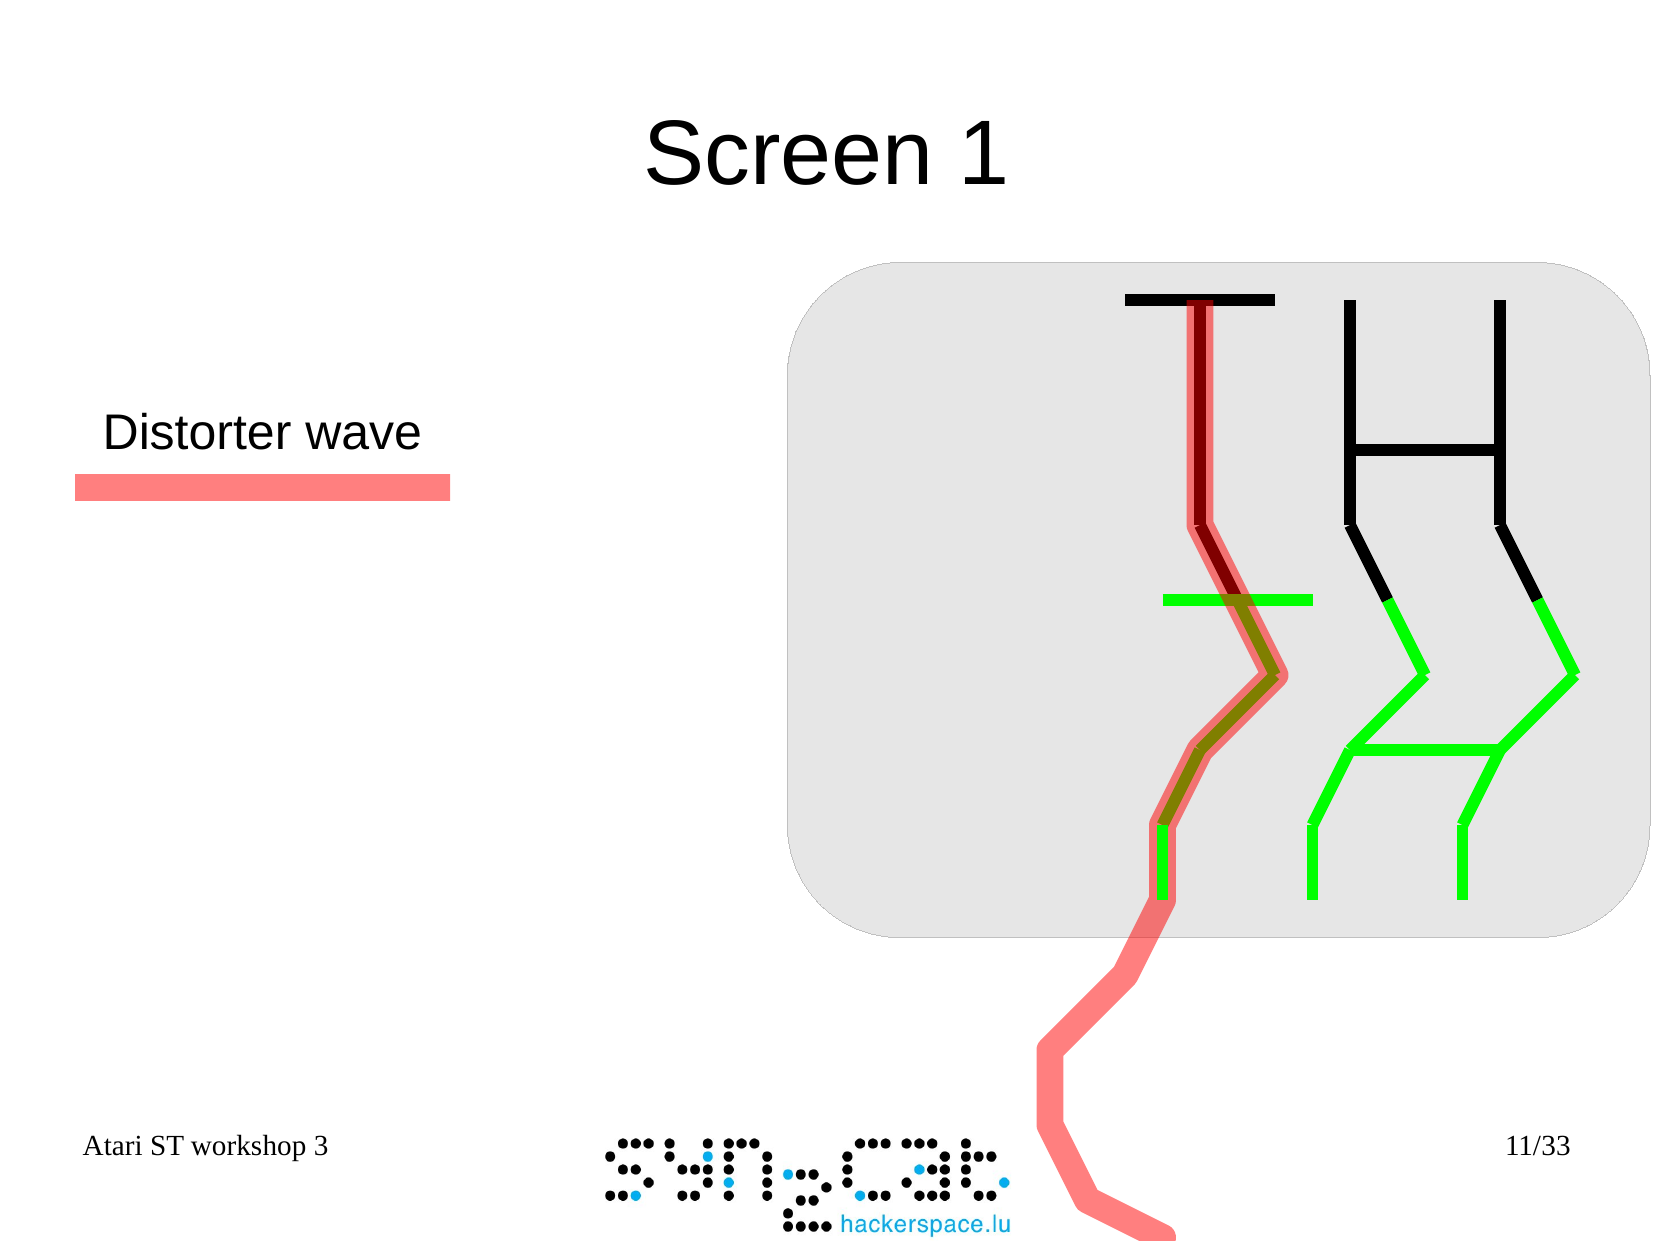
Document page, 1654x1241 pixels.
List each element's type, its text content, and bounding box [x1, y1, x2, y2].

picture [600, 1124, 1025, 1241]
text_box [787, 262, 1651, 938]
title Screen 1 [82, 49, 1571, 257]
